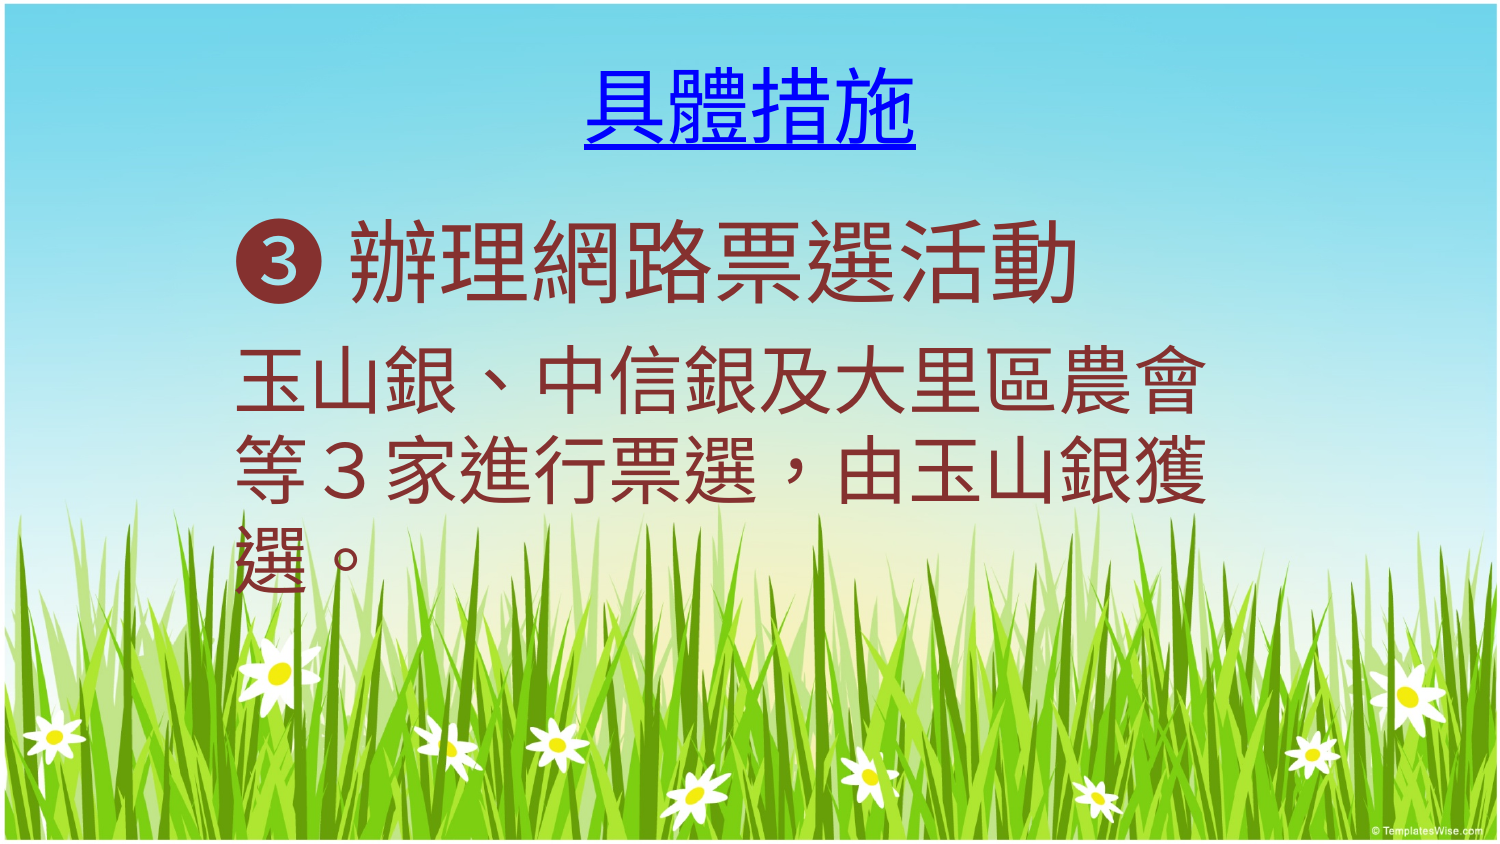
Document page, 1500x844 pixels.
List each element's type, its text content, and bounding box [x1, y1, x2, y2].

title 具體措施 [75, 33, 1426, 175]
picture [0, 0, 1500, 844]
list ❸辦理網路票選活動 玉山銀、中信銀及大里區農會等３家進行票選，由玉山銀獲選。 [218, 196, 1294, 754]
